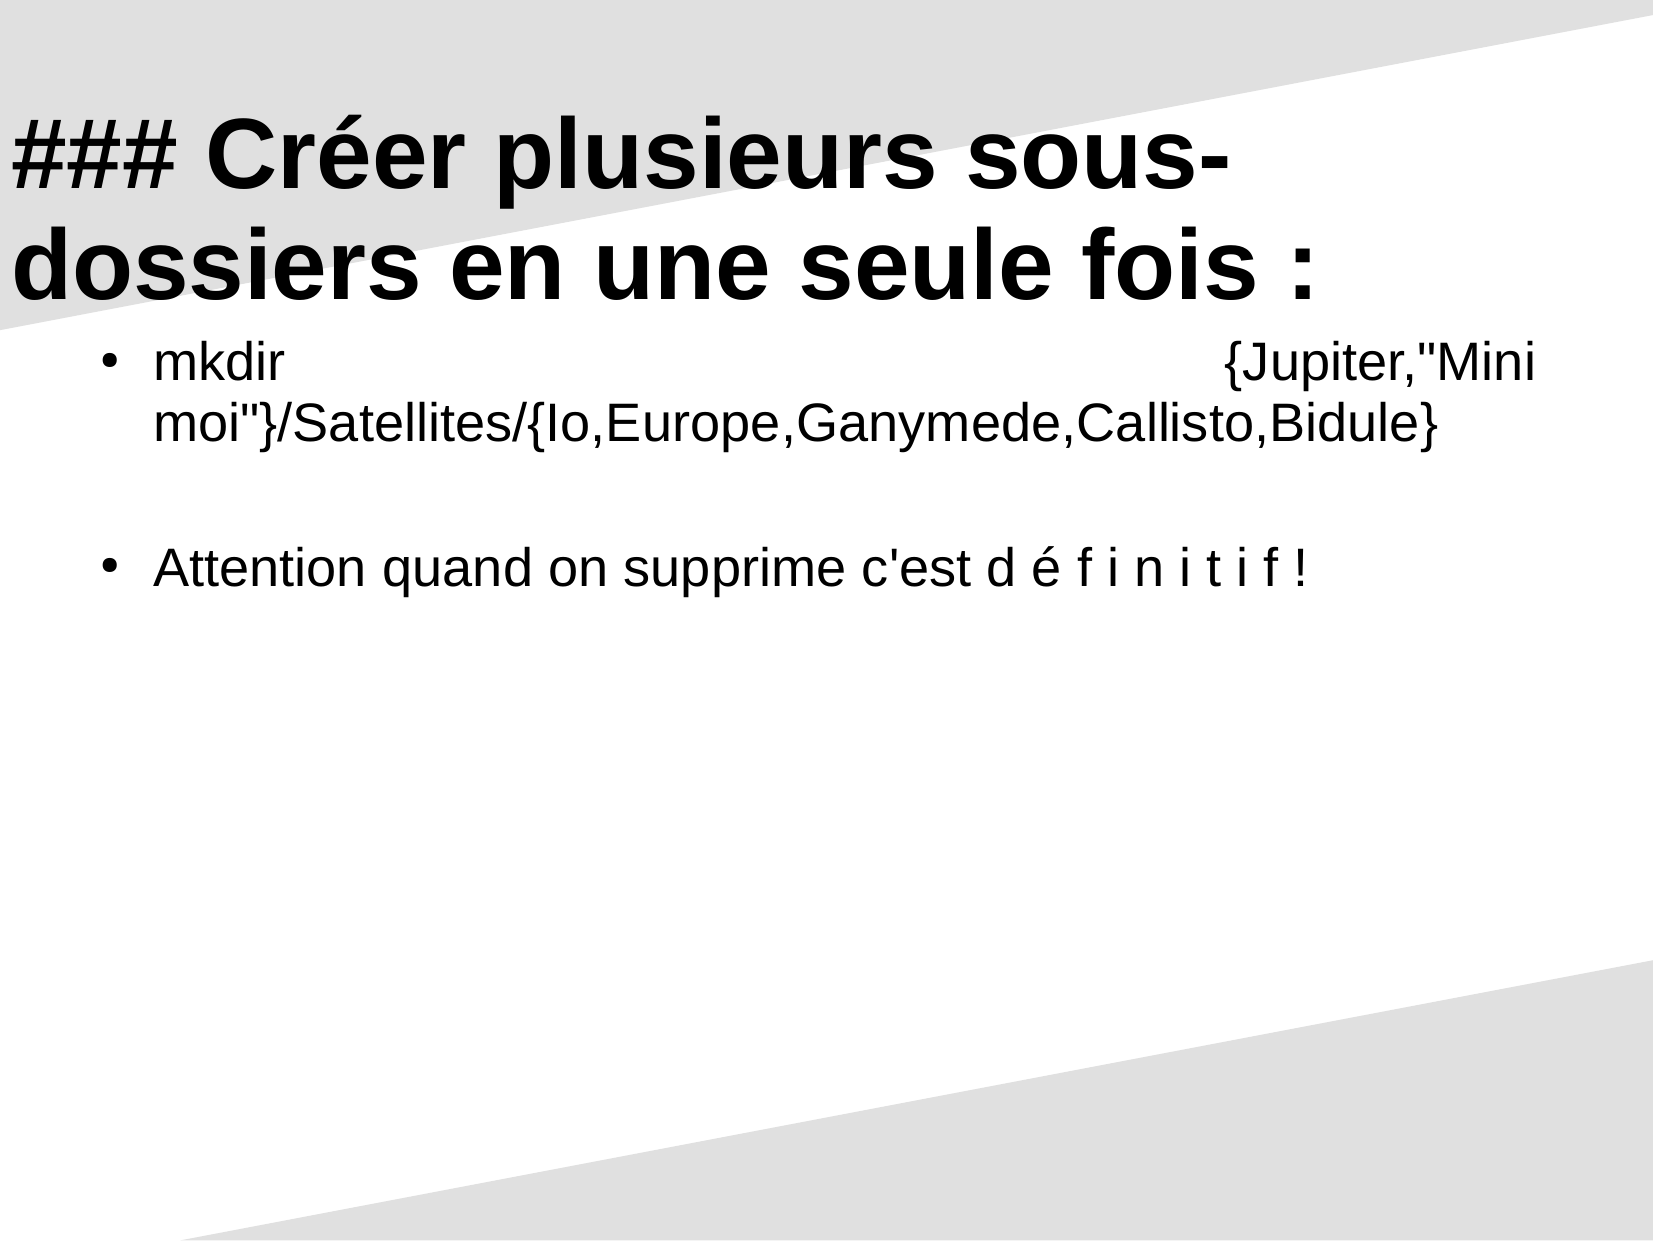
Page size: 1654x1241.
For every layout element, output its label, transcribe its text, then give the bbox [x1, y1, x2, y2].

title ### Créer plusieurs sous-dossiers en une seule fois : [11, 97, 1499, 322]
list mkdir {Jupiter,"Mini moi"}/Satellites/{Io,Europe,Ganymede,Callisto,Bidule} Attention quand on supprime c'est d é f i n i t i f ! [82, 331, 1538, 1052]
